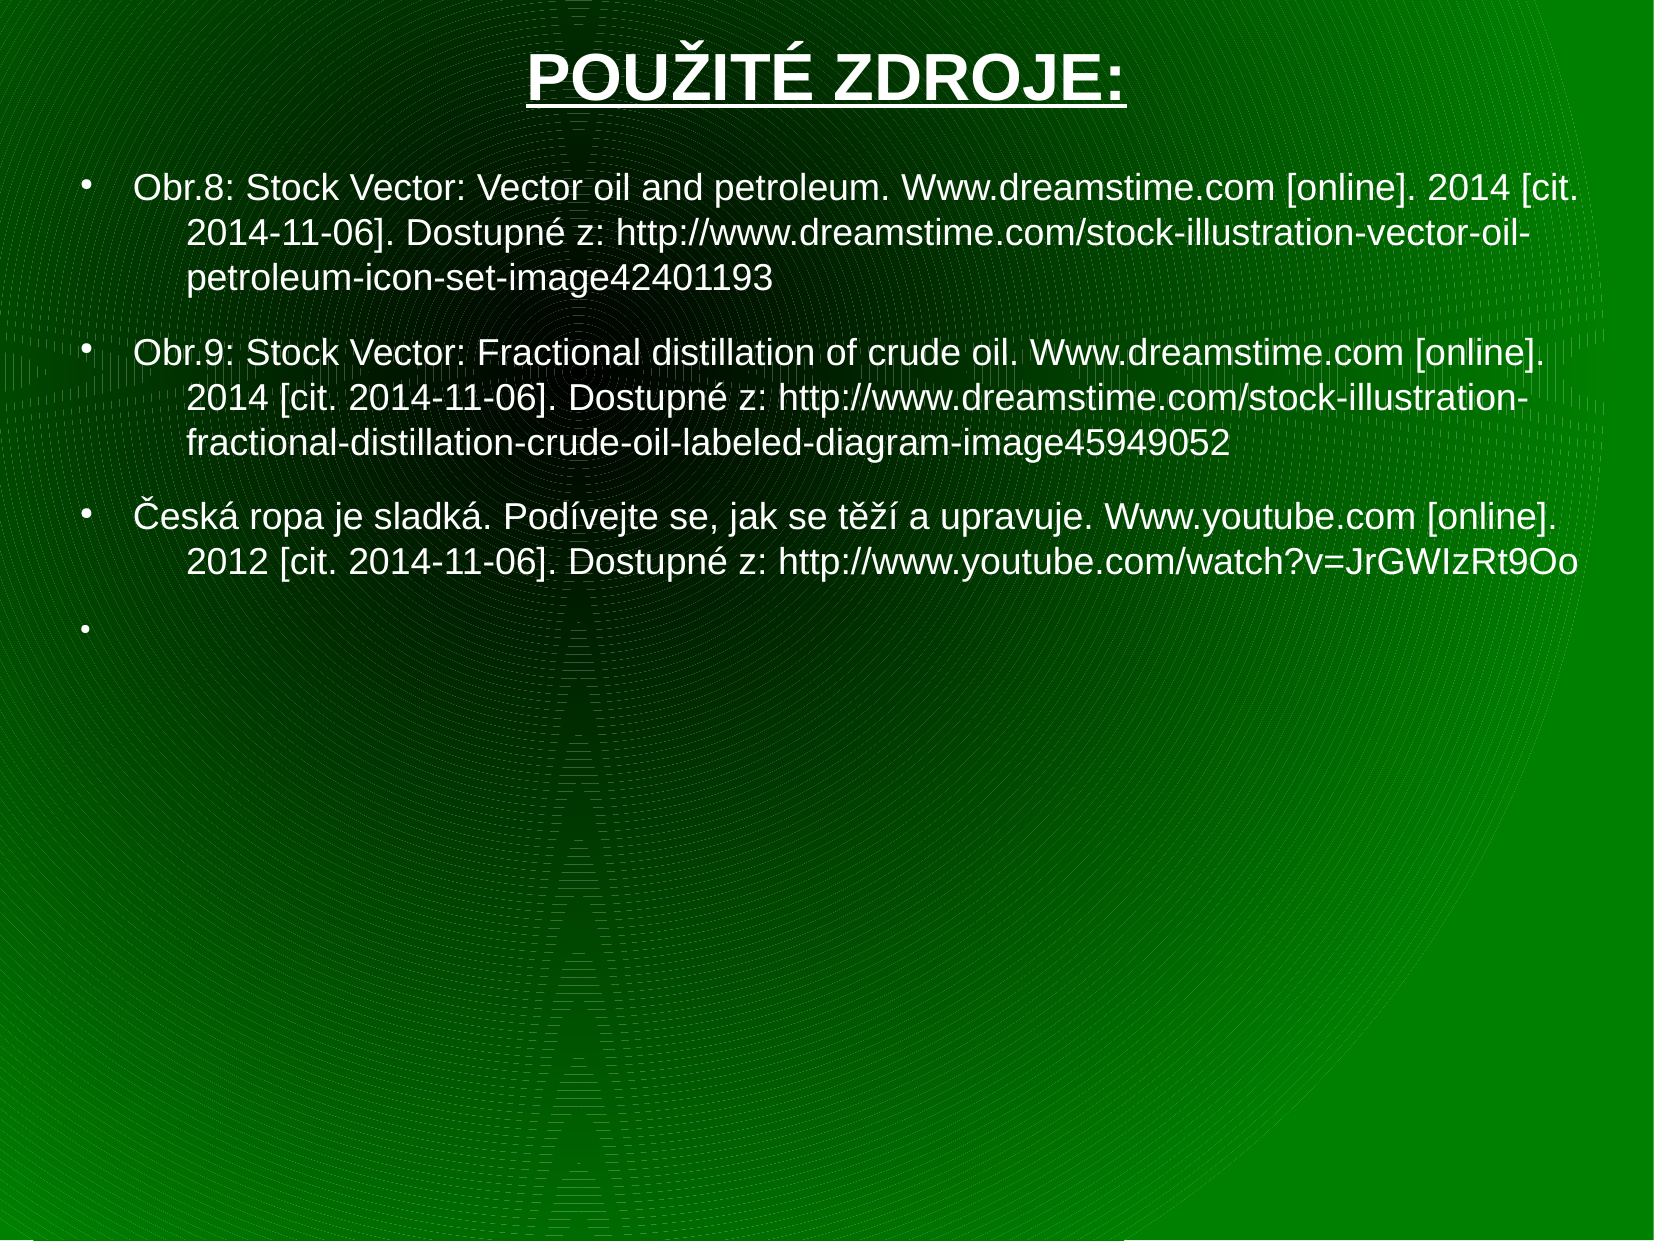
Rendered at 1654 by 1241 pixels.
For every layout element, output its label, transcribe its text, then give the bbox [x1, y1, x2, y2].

list Obr.8: Stock Vector: Vector oil and petroleum. Www.dreamstime.com [online]. 2014 [cit. 2014-11-06]. Dostupné z: http://www.dreamstime.com/stock-illustration-vector-oil-petroleum-icon-set-image42401193 Obr.9: Stock Vector: Fractional distillation of crude oil. Www.dreamstime.com [online]. 2014 [cit. 2014-11-06]. Dostupné z: http://www.dreamstime.com/stock-illustration-fractional-distillation-crude-oil-labeled-diagram-image45949052 Česká ropa je sladká. Podívejte se, jak se těží a upravuje. Www.youtube.com [online]. 2012 [cit. 2014-11-06]. Dostupné z: http://www.youtube.com/watch?v=JrGWIzRt9Oo [44, 163, 1610, 982]
title POUŽITÉ ZDROJE: [82, 0, 1571, 163]
